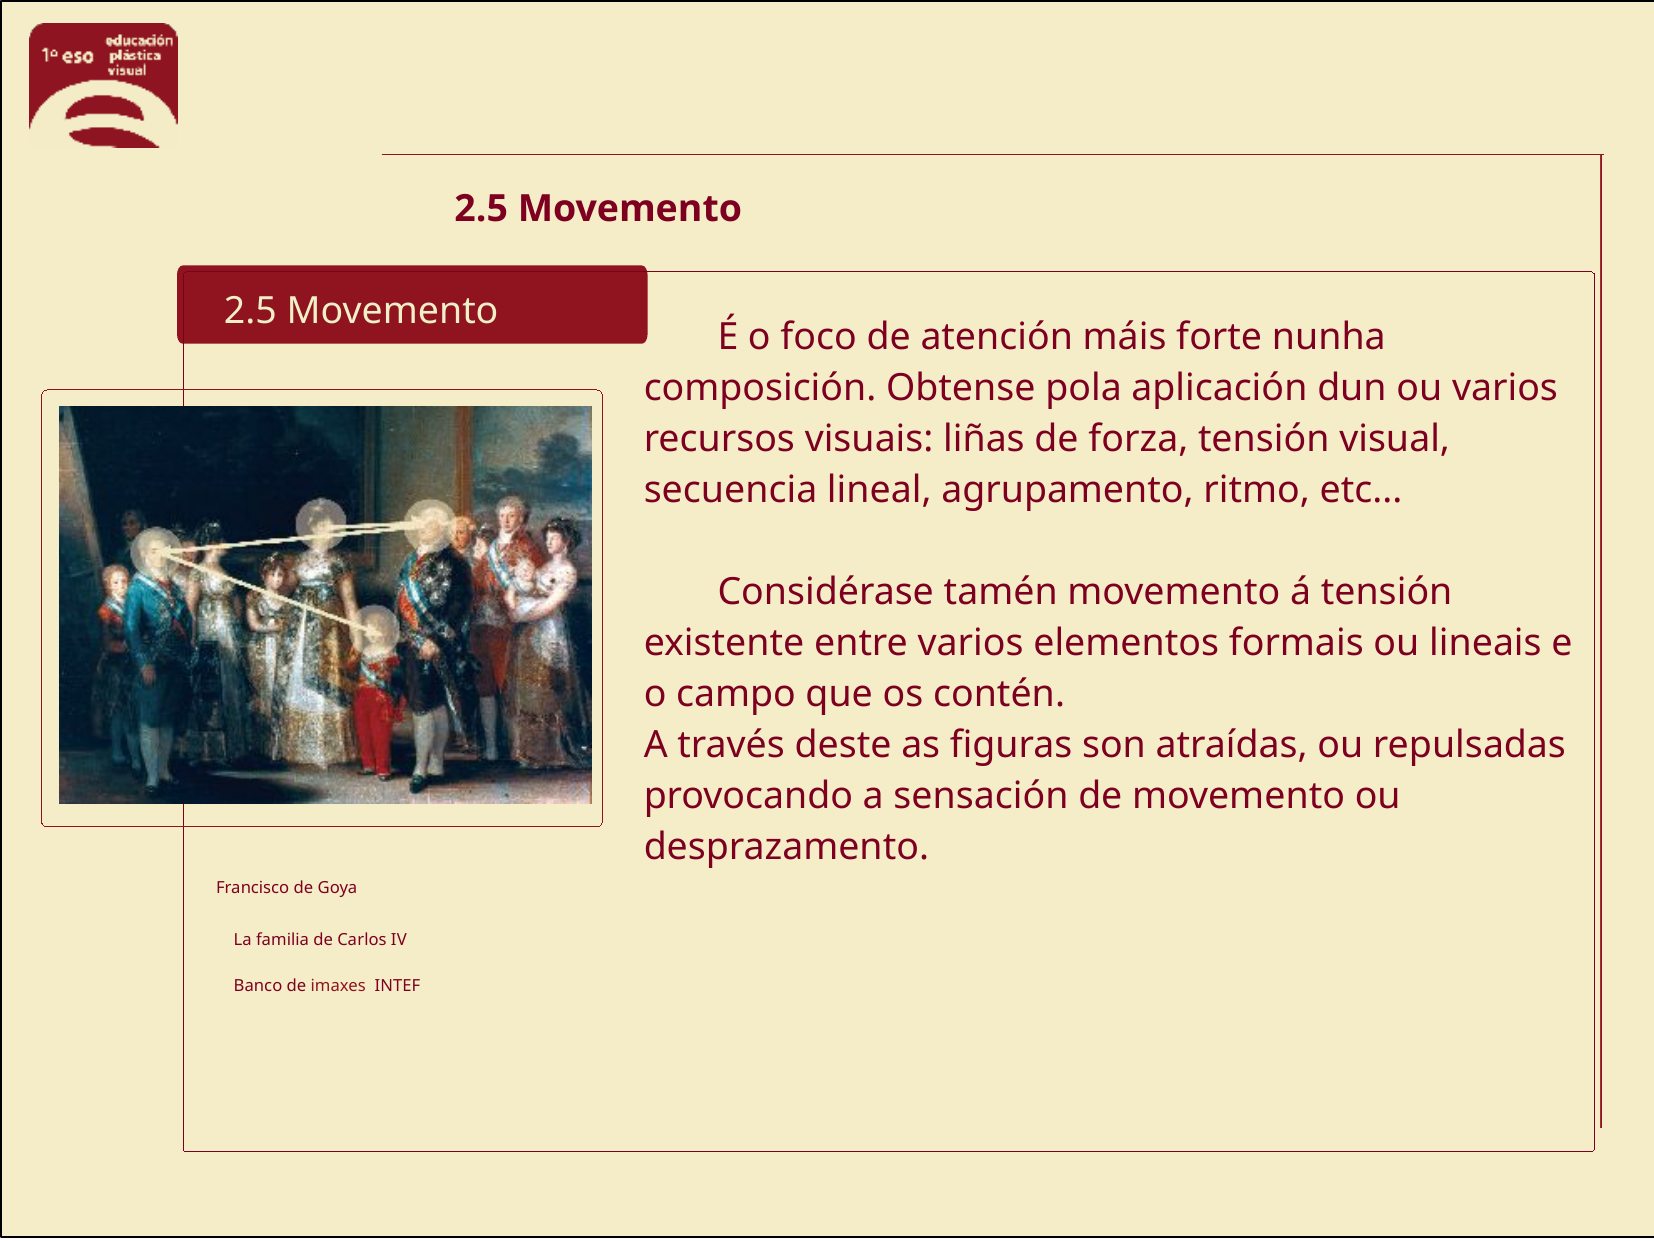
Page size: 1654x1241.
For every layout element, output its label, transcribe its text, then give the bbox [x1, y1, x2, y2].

title É o foco de atención máis forte nunha composición. Obtense pola aplicación dun ou varios recursos visuais: liñas de forza, tensión visual, secuencia lineal, agrupamento, ritmo, etc... Considérase tamén movemento á tensión existente entre varios elementos formais ou lineais e o campo que os contén. A través deste as figuras son atraídas, ou repulsadas provocando a sensación de movemento ou desprazamento. [643, 324, 1589, 958]
title 2.5 Movemento [354, 177, 916, 237]
title Francisco de Goya La familia de Carlos IV Banco de imaxes INTEF [177, 836, 621, 1014]
title 2.5 Movemento [124, 277, 686, 337]
picture [0, 0, 1654, 1241]
